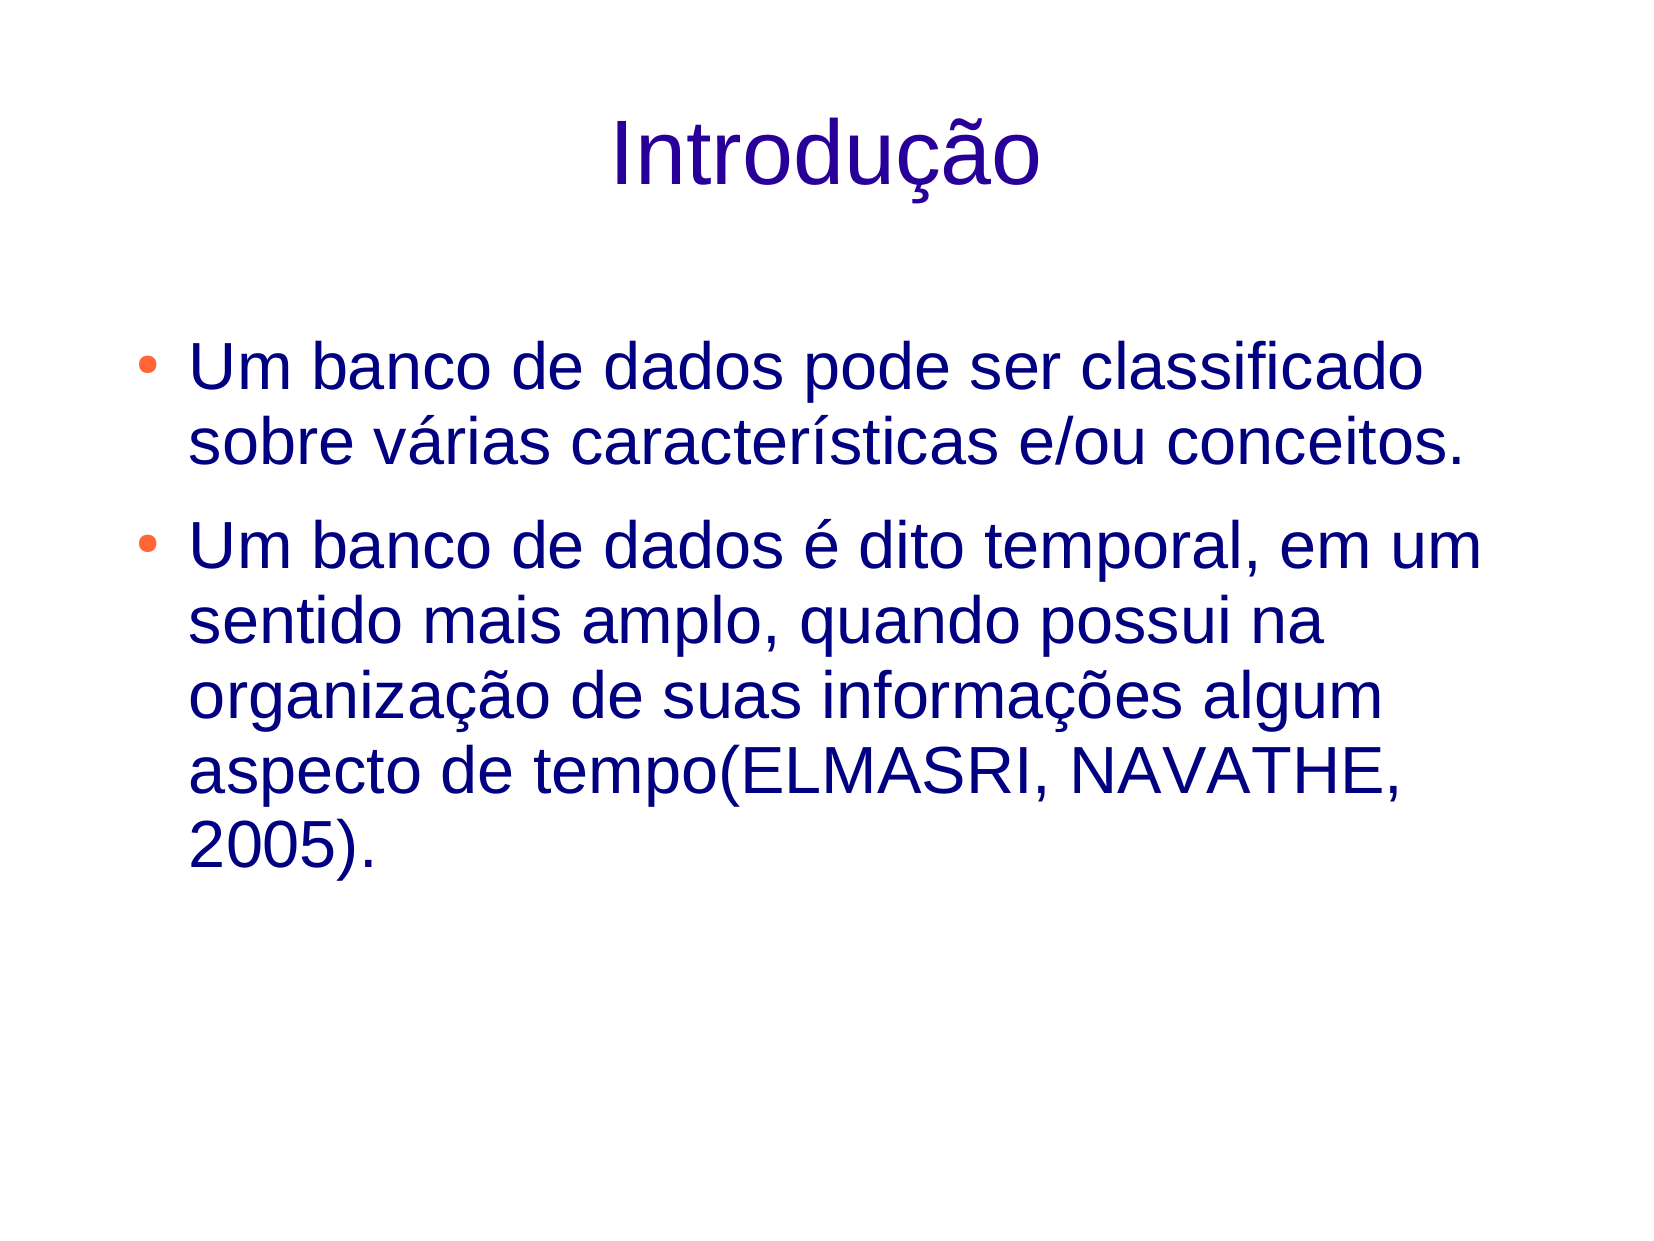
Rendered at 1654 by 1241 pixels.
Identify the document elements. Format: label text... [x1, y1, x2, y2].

list Um banco de dados pode ser classificado sobre várias características e/ou conceitos. Um banco de dados é dito temporal, em um sentido mais amplo, quando possui na organização de suas informações algum aspecto de tempo(ELMASRI, NAVATHE, 2005). [118, 324, 1571, 1144]
title Introdução [82, 49, 1571, 257]
